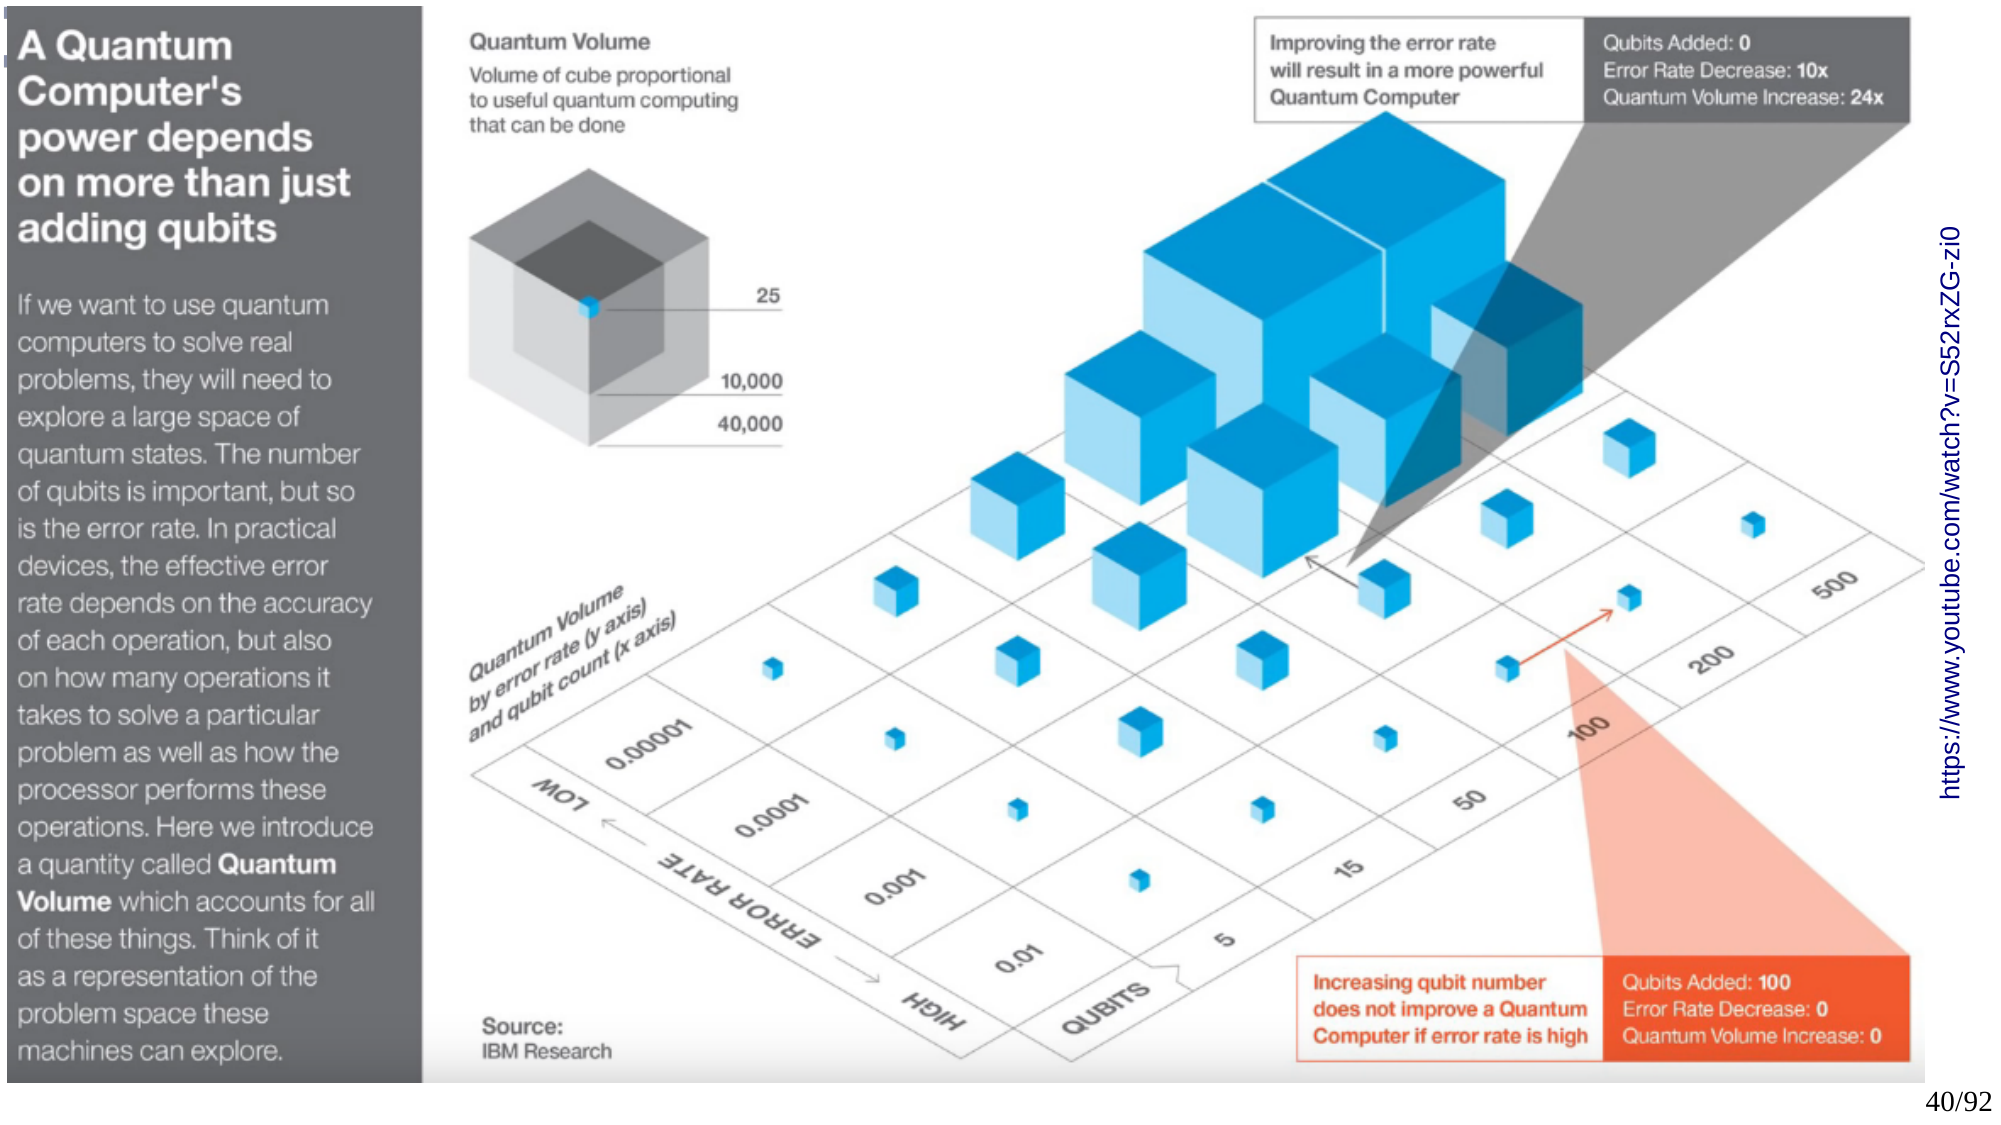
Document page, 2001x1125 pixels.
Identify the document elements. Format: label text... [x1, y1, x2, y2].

text_box https://www.youtube.com/watch?v=S52rxZG-zi0 [1927, 189, 1973, 815]
picture [0, 0, 1925, 1083]
